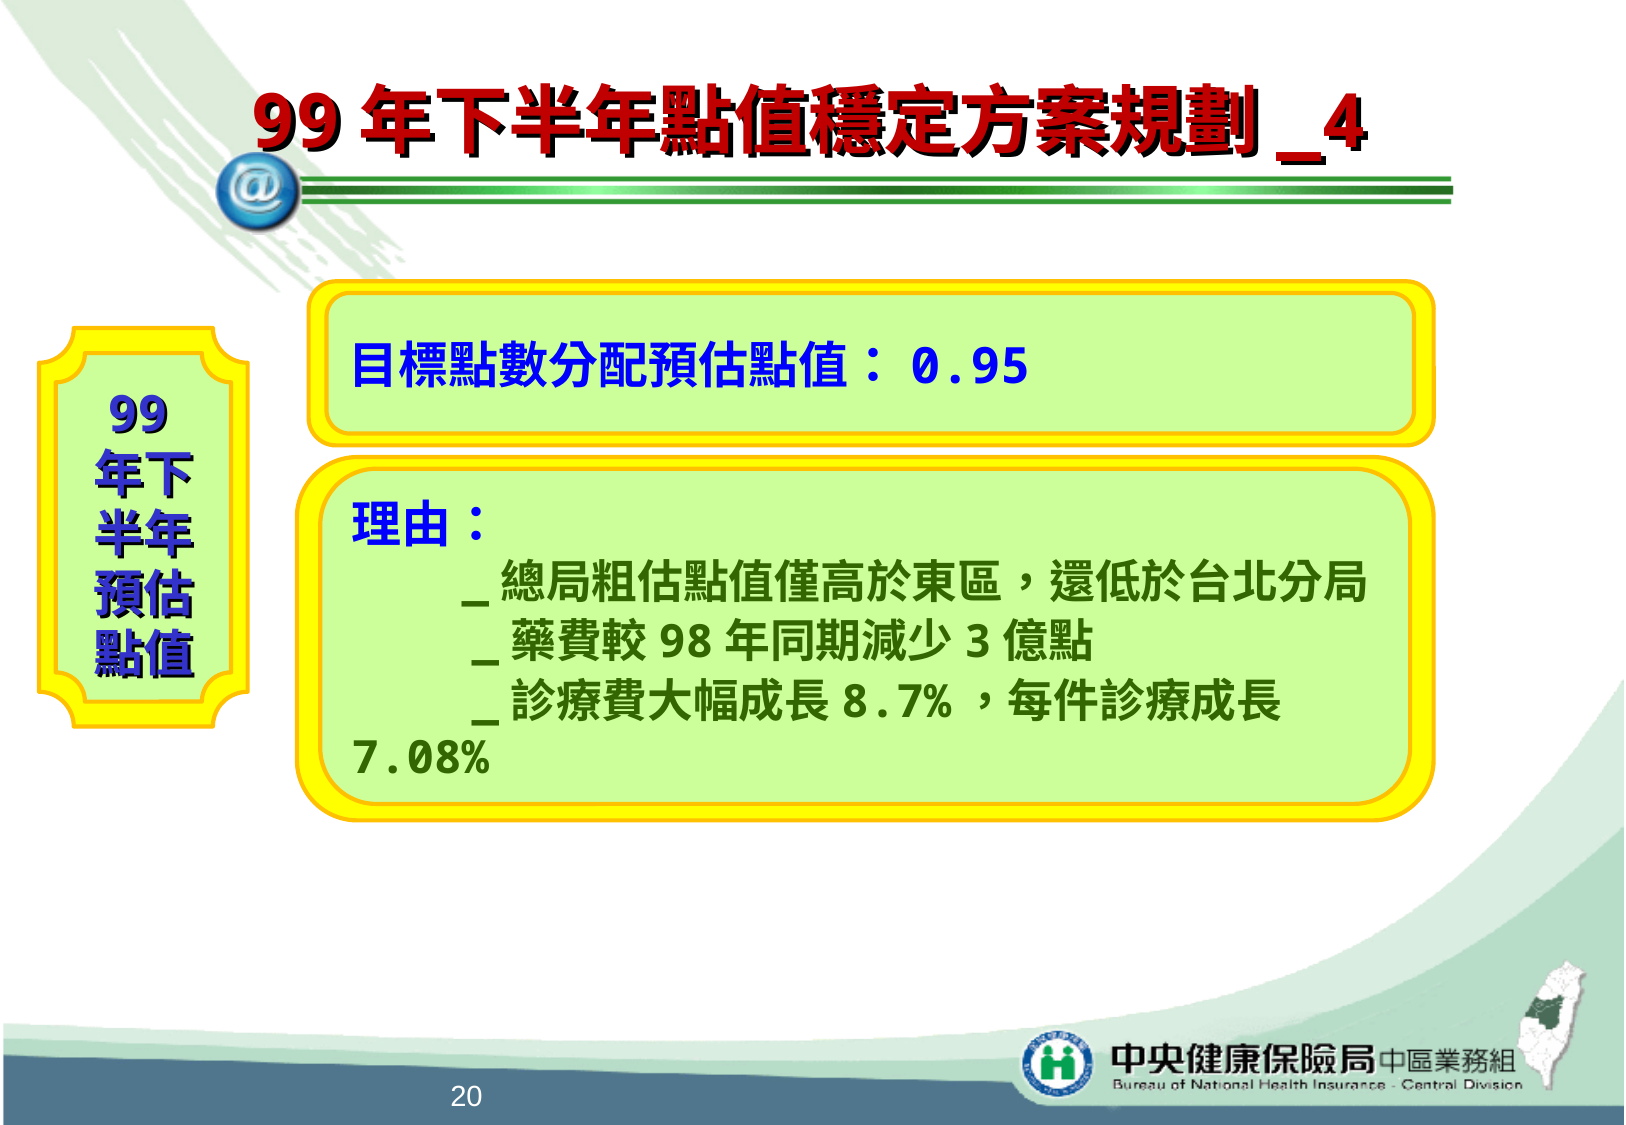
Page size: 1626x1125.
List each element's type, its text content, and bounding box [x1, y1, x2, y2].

title 99年下半年點值穩定方案規劃_4 [109, 23, 1509, 211]
text_box 理由： _總局粗估點值僅高於東區，還低於台北分局 _藥費較98年同期減少3億點 _診療費大幅成長8.7%，每件診療成長7.08% [320, 468, 1411, 804]
text_box 目標點數分配預估點值：0.95 [326, 292, 1415, 434]
text_box [435, 1065, 815, 1125]
text_box [296, 457, 1434, 821]
text_box [39, 328, 248, 727]
text_box 99年下半年預估點值 [55, 353, 232, 702]
text_box [308, 281, 1434, 446]
